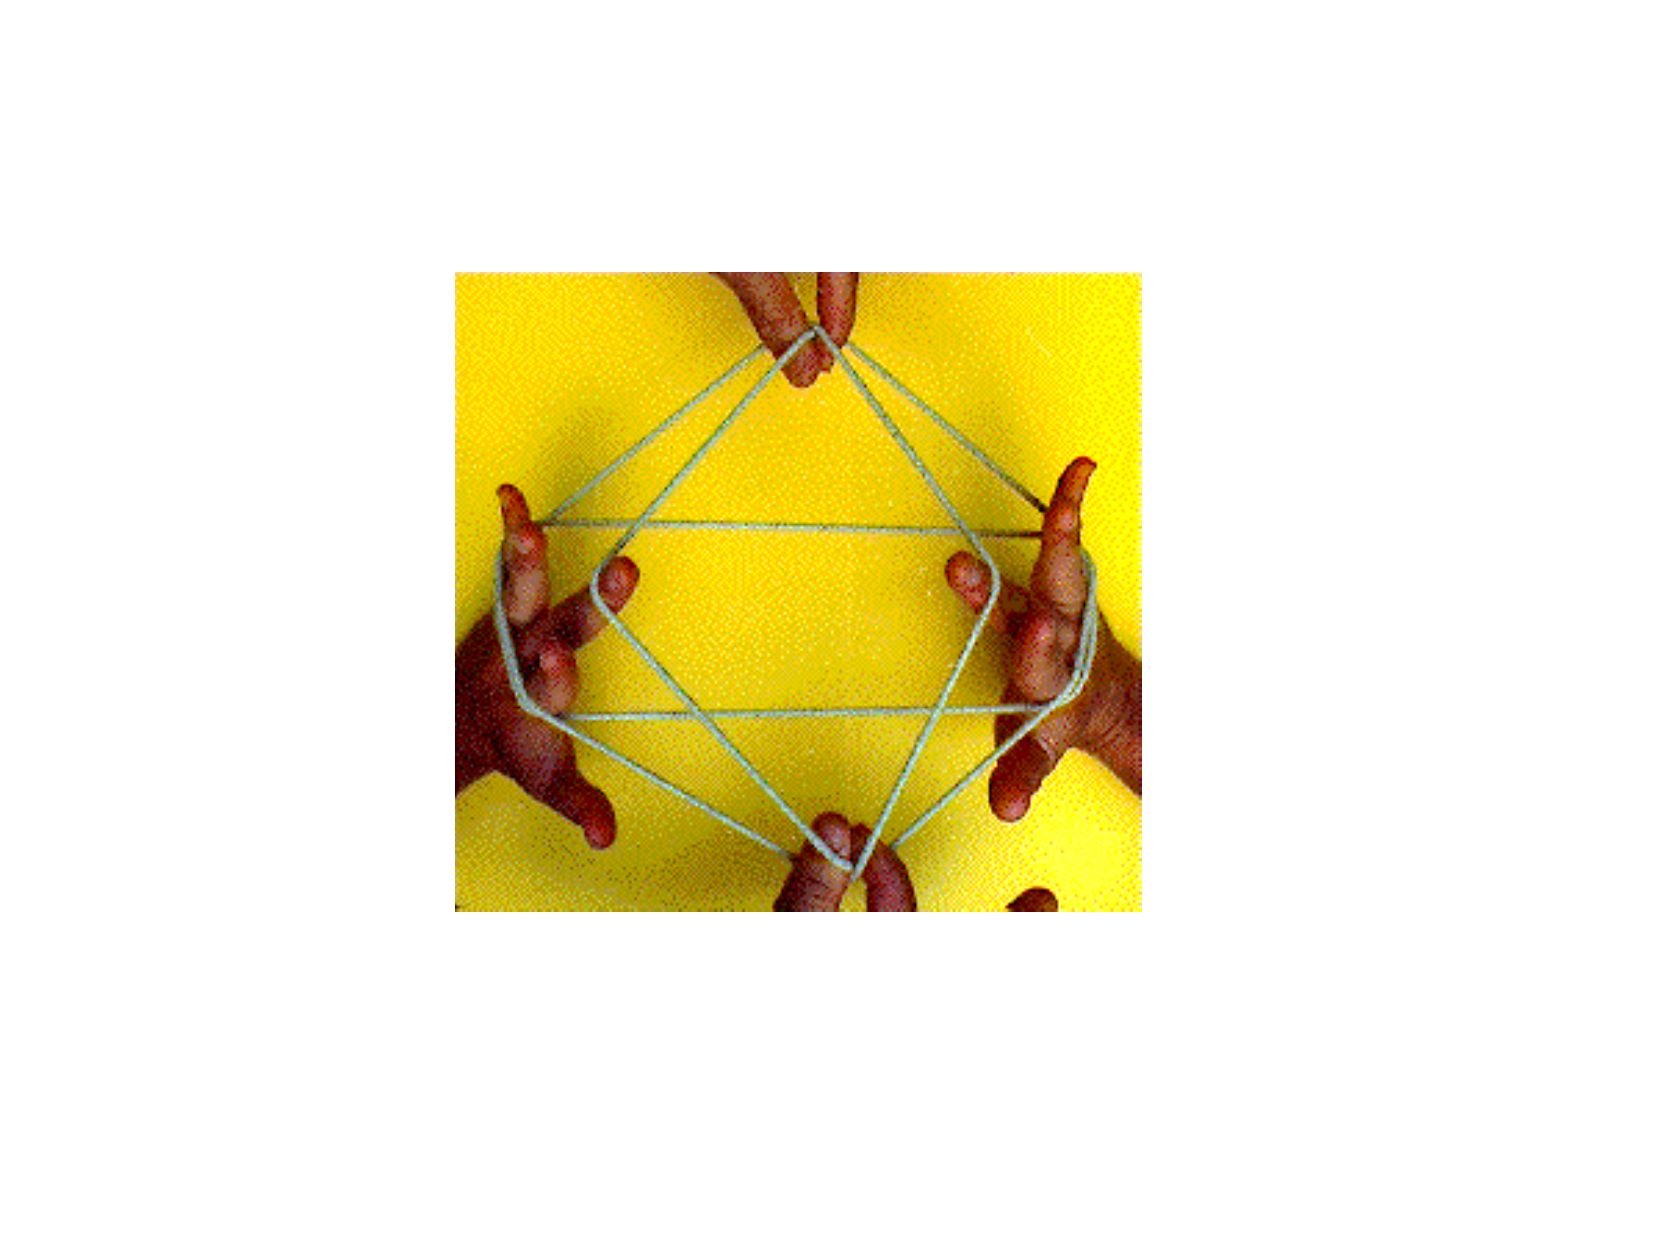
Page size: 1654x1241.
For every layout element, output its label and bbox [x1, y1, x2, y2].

text_box [455, 272, 1142, 912]
